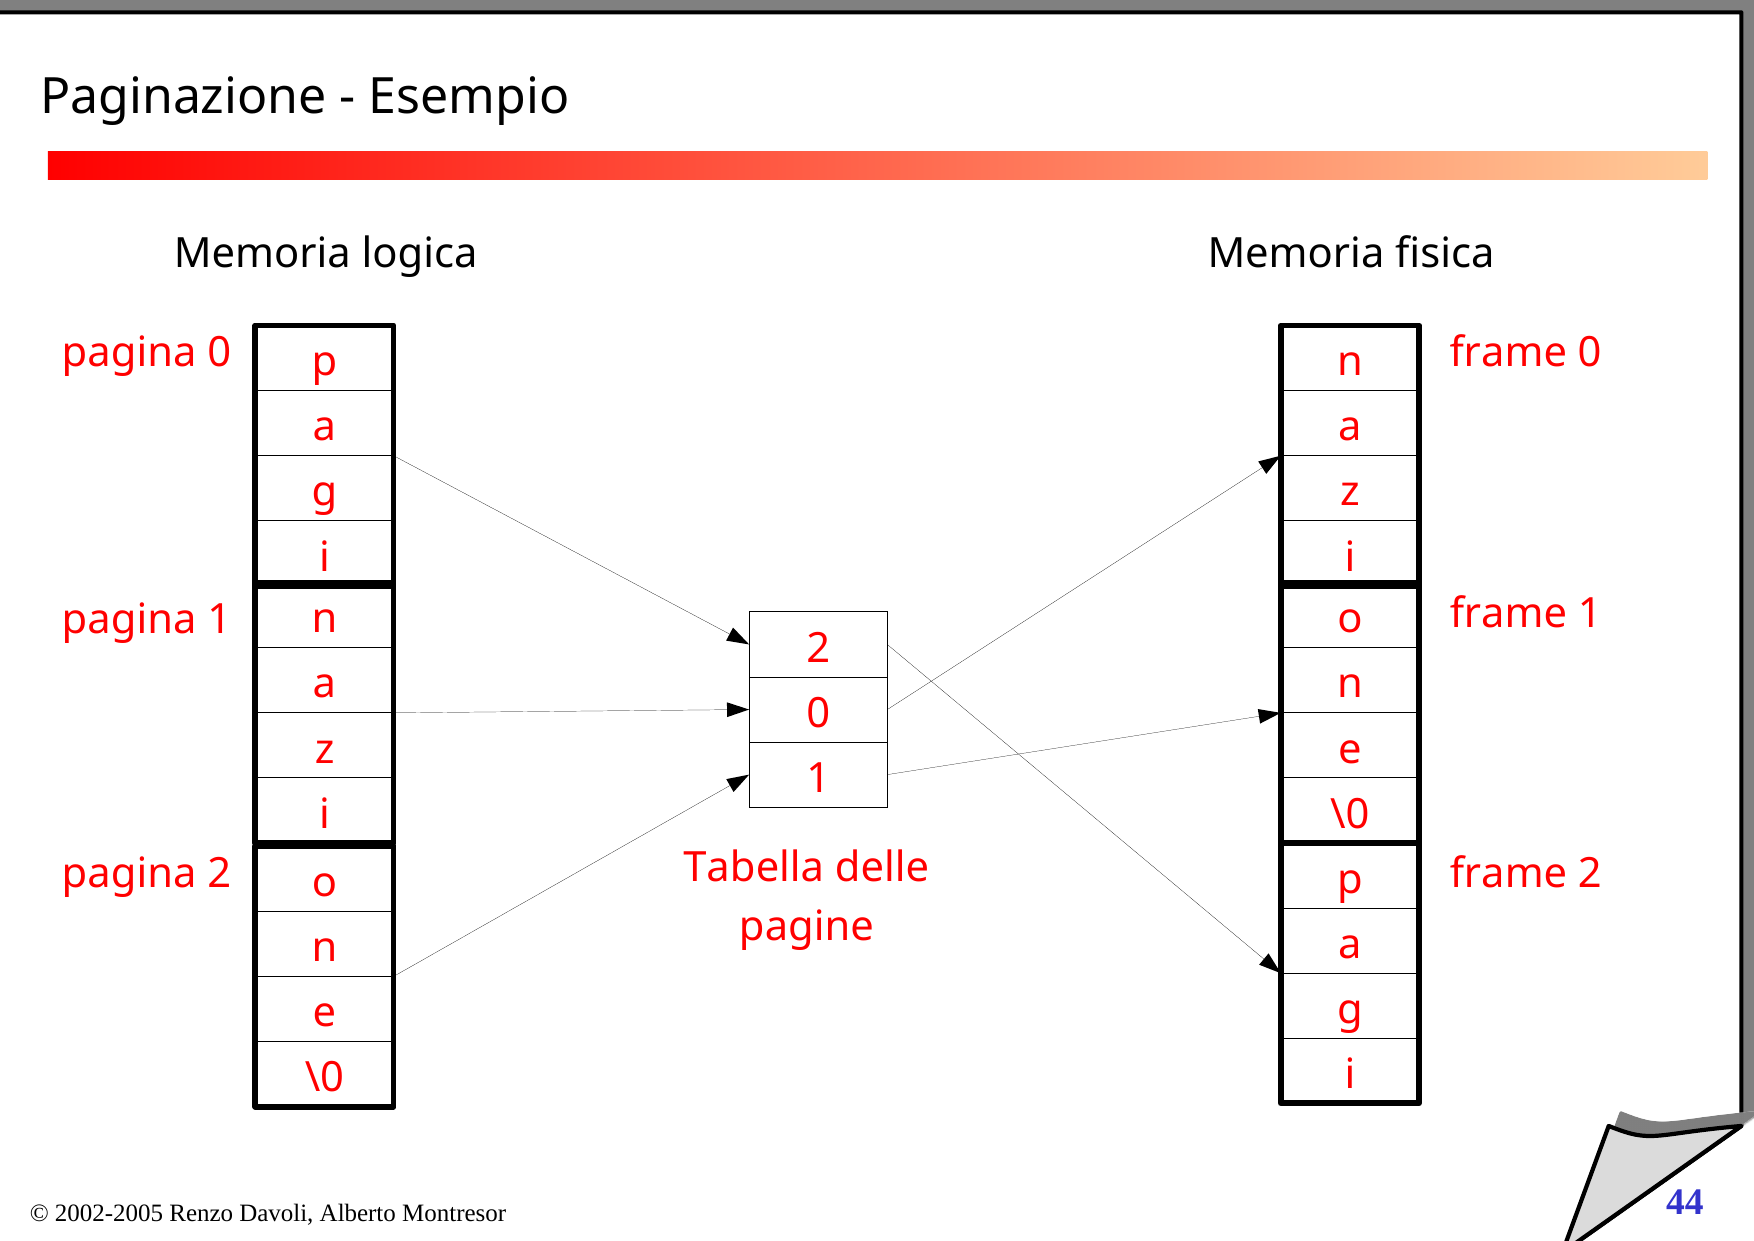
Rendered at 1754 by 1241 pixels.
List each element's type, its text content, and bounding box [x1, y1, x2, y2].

text_box Tabella delle pagine [683, 833, 973, 965]
text_box g [1284, 973, 1416, 1038]
text_box i [1284, 1038, 1416, 1100]
text_box n [1284, 328, 1416, 390]
text_box e [1284, 712, 1416, 777]
text_box 0 [749, 677, 888, 742]
text_box a [258, 647, 391, 712]
text_box frame 1 [1449, 579, 1625, 644]
text_box p [1284, 846, 1416, 908]
text_box pagina 0 [61, 318, 248, 383]
text_box pagina 2 [61, 839, 248, 904]
text_box pagina 1 [61, 585, 244, 650]
text_box e [258, 976, 391, 1041]
text_box o [258, 849, 391, 911]
text_box i [258, 777, 391, 840]
text_box a [1284, 390, 1416, 455]
text_box n [258, 911, 391, 976]
text_box 2 [749, 611, 888, 677]
text_box \0 [258, 1041, 391, 1104]
text_box frame 2 [1449, 839, 1633, 904]
text_box Memoria fisica [1207, 219, 1512, 284]
text_box n [258, 586, 391, 647]
text_box a [258, 390, 391, 455]
text_box Memoria logica [173, 219, 494, 284]
text_box z [1284, 455, 1416, 520]
text_box z [258, 712, 391, 777]
text_box MMU [750, 152, 754, 179]
text_box a [1284, 908, 1416, 973]
text_box p [258, 328, 391, 390]
text_box \0 [1284, 777, 1416, 840]
text_box frame 0 [1449, 319, 1632, 384]
text_box n [1284, 647, 1416, 712]
title Paginazione - Esempio [40, 49, 1714, 144]
text_box o [1284, 586, 1416, 647]
text_box g [258, 455, 391, 520]
text_box i [1284, 520, 1416, 580]
text_box i [258, 520, 391, 580]
text_box 1 [749, 742, 888, 808]
